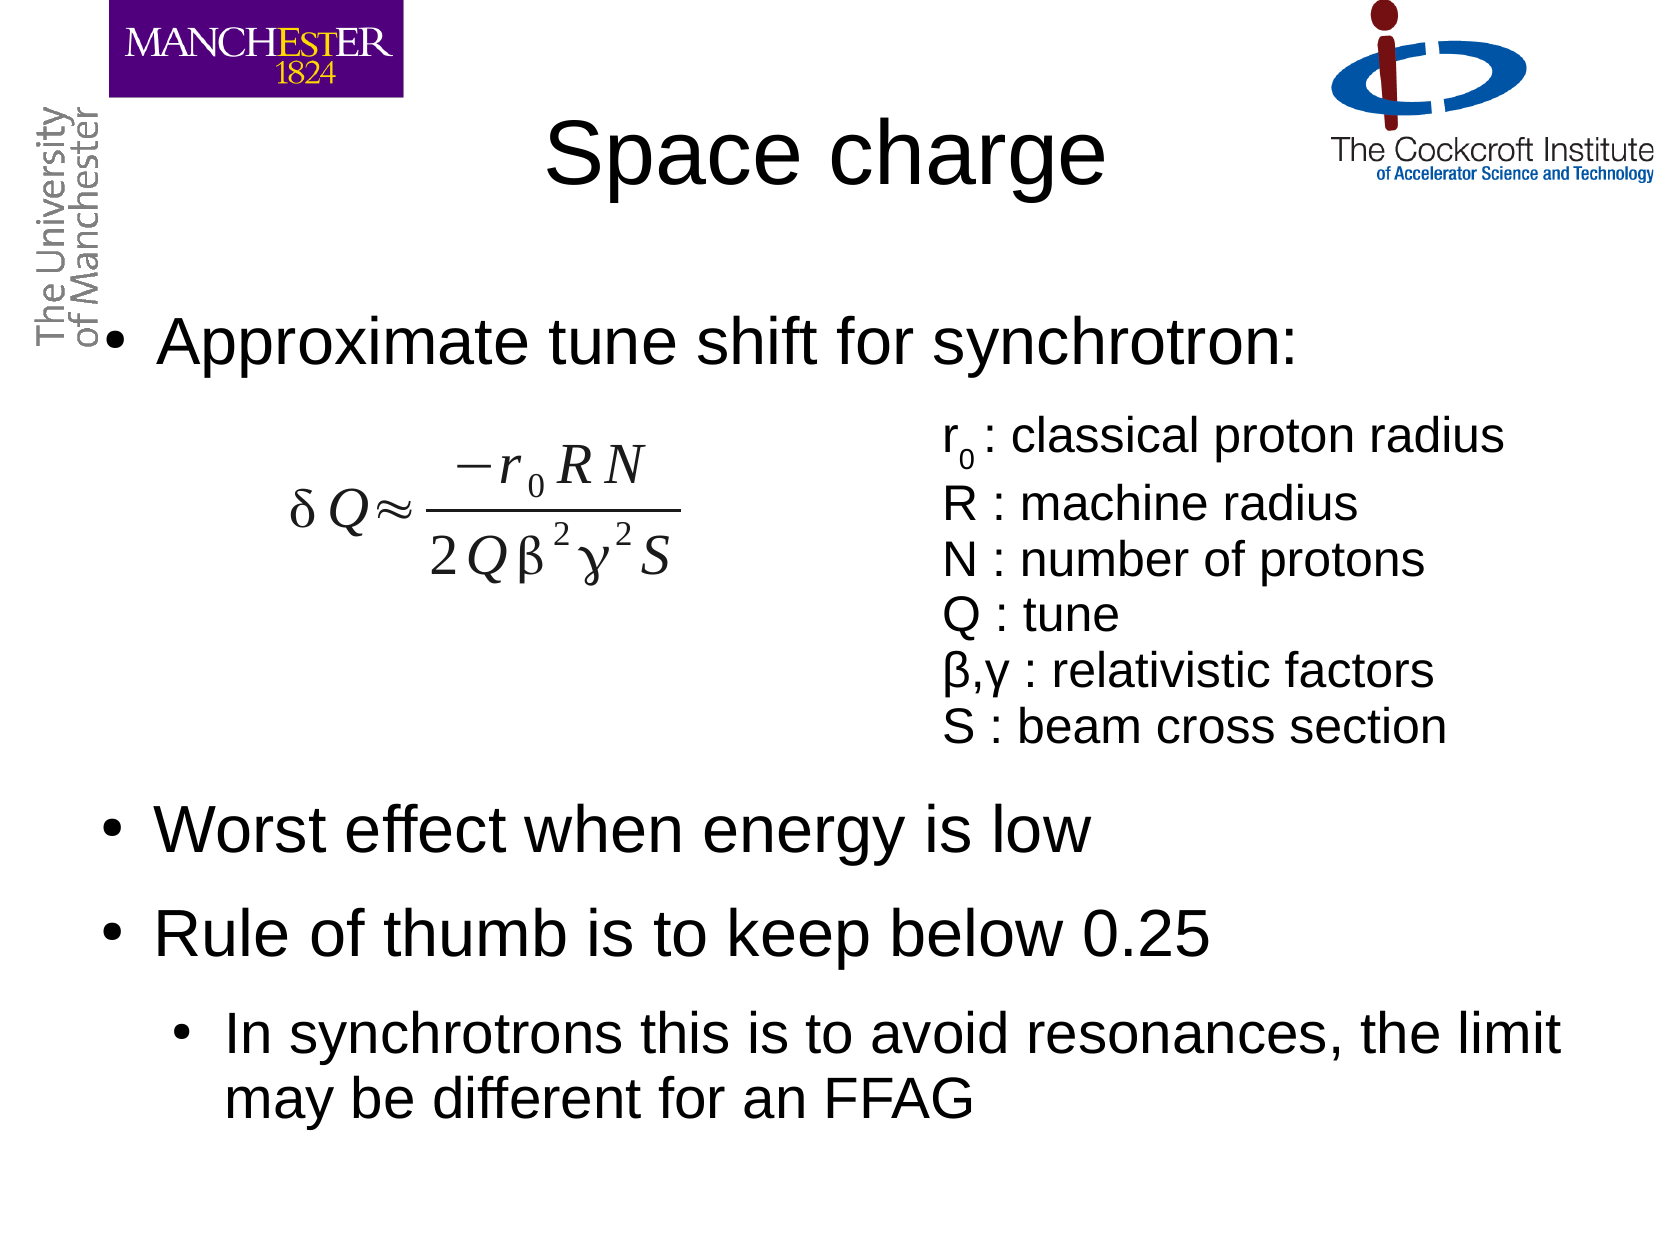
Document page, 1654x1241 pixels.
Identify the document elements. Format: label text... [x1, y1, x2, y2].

picture [0, 0, 404, 347]
list r0 : classical proton radius R : machine radius N : number of protons Q : tune β,γ : relativistic factors S : beam cross section [942, 407, 1576, 804]
list Worst effect when energy is low Rule of thumb is to keep below 0.25 In synchrotrons this is to avoid resonances, the limit may be different for an FFAG [82, 792, 1571, 1205]
title Space charge [82, 56, 1571, 250]
picture [1331, 0, 1654, 183]
list Approximate tune shift for synchrotron: [85, 304, 1574, 610]
